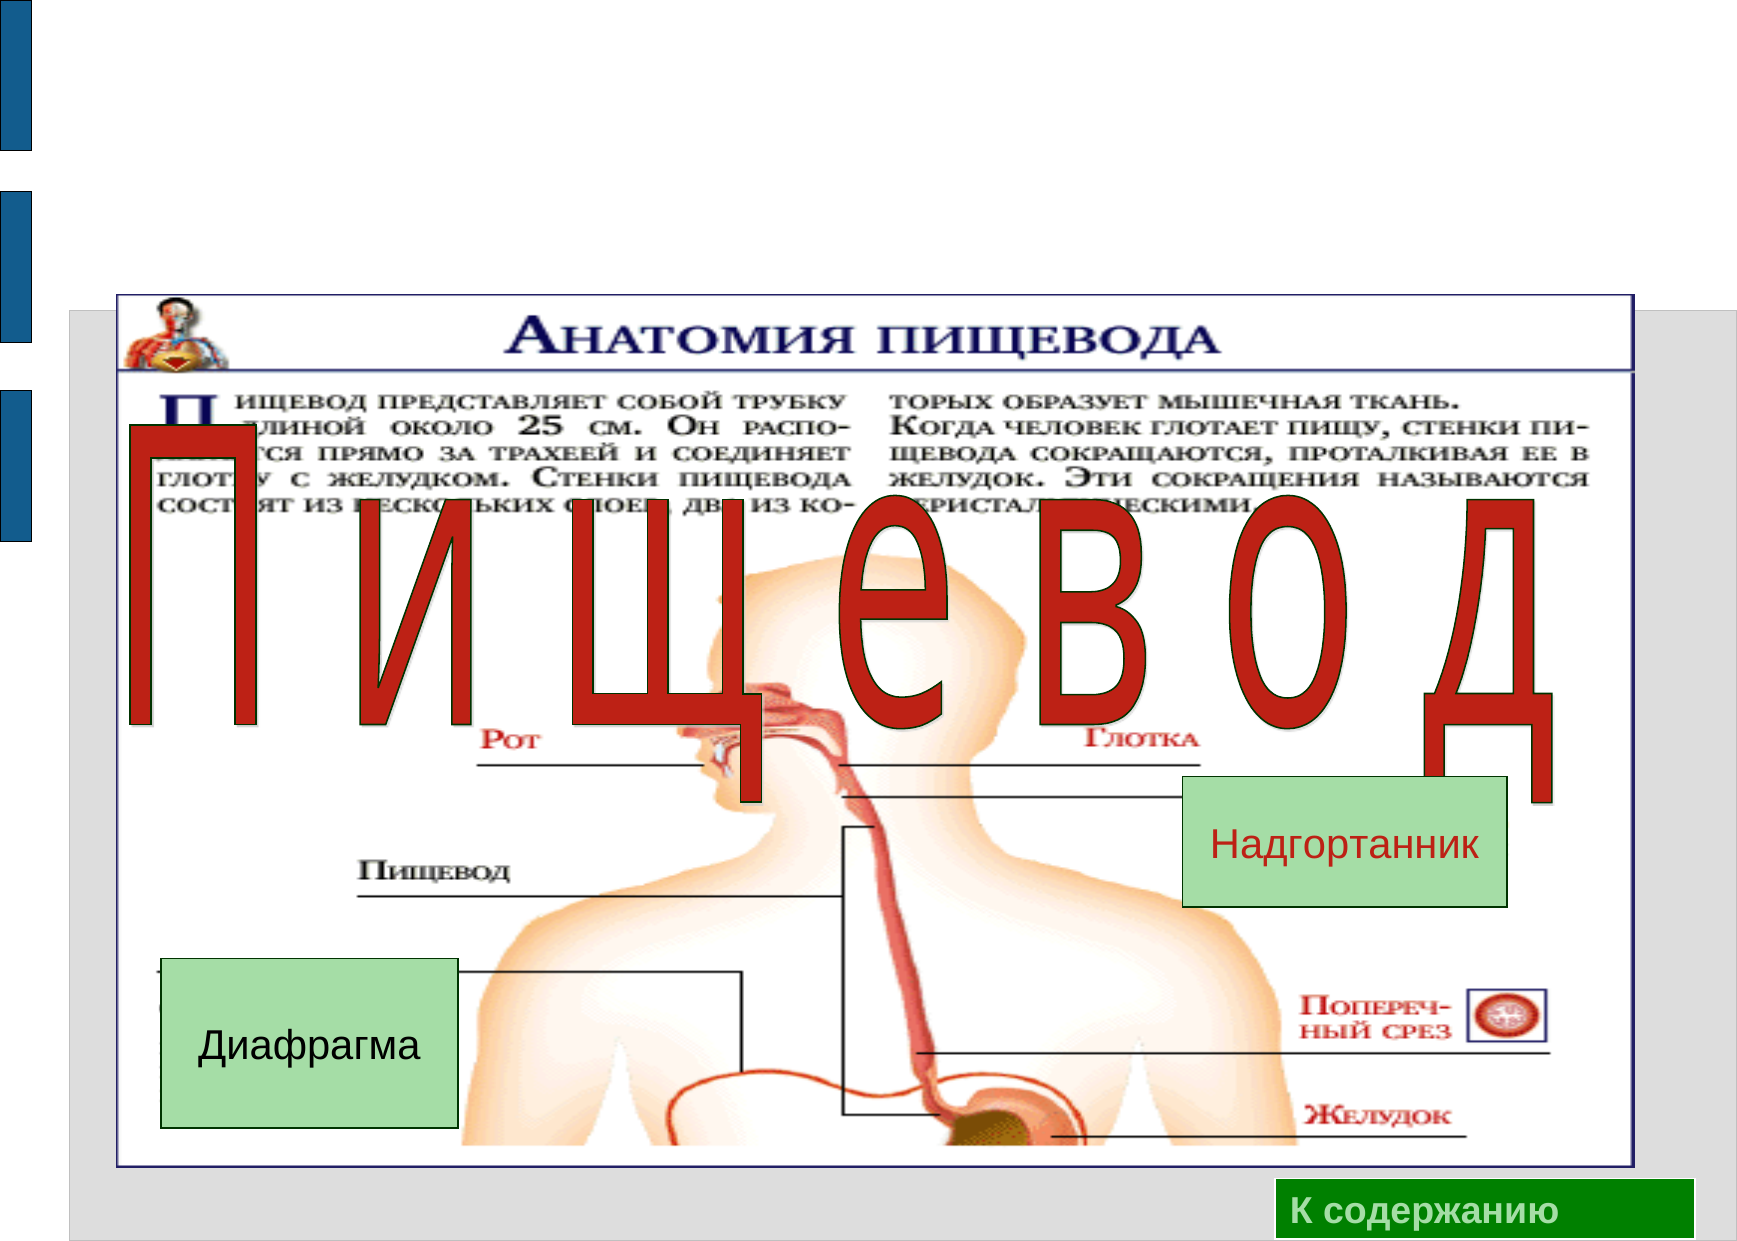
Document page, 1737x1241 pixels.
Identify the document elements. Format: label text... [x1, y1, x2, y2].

text_box К содержанию [1275, 1178, 1696, 1240]
text_box П и щ е в о д [839, 495, 948, 729]
picture [116, 294, 1635, 1168]
text_box Надгортанник [1182, 776, 1507, 907]
text_box Диафрагма [161, 958, 458, 1129]
text_box П и щ е в о д [1424, 499, 1552, 803]
text_box П и щ е в о д [572, 499, 762, 803]
text_box П и щ е в о д [360, 499, 471, 725]
text_box П и щ е в о д [1040, 499, 1146, 725]
text_box П и щ е в о д [129, 425, 256, 725]
text_box П и щ е в о д [1229, 495, 1347, 729]
